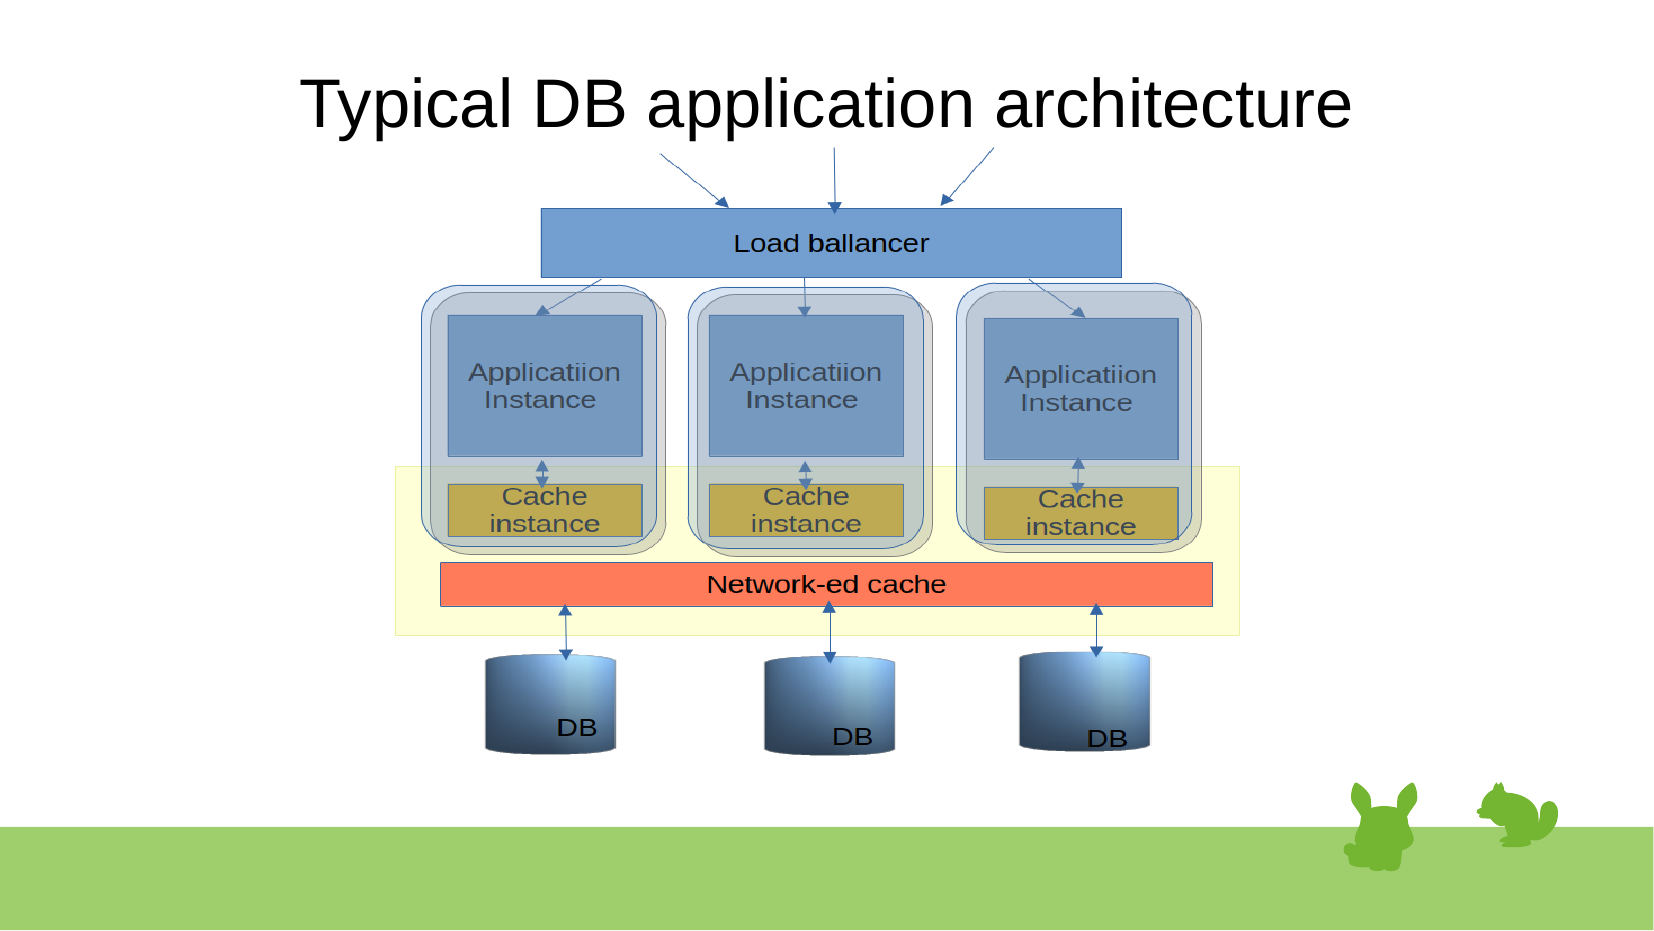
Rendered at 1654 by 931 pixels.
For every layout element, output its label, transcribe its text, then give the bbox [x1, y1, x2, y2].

title Typical DB application architecture [88, 29, 1565, 178]
picture [383, 147, 1277, 931]
